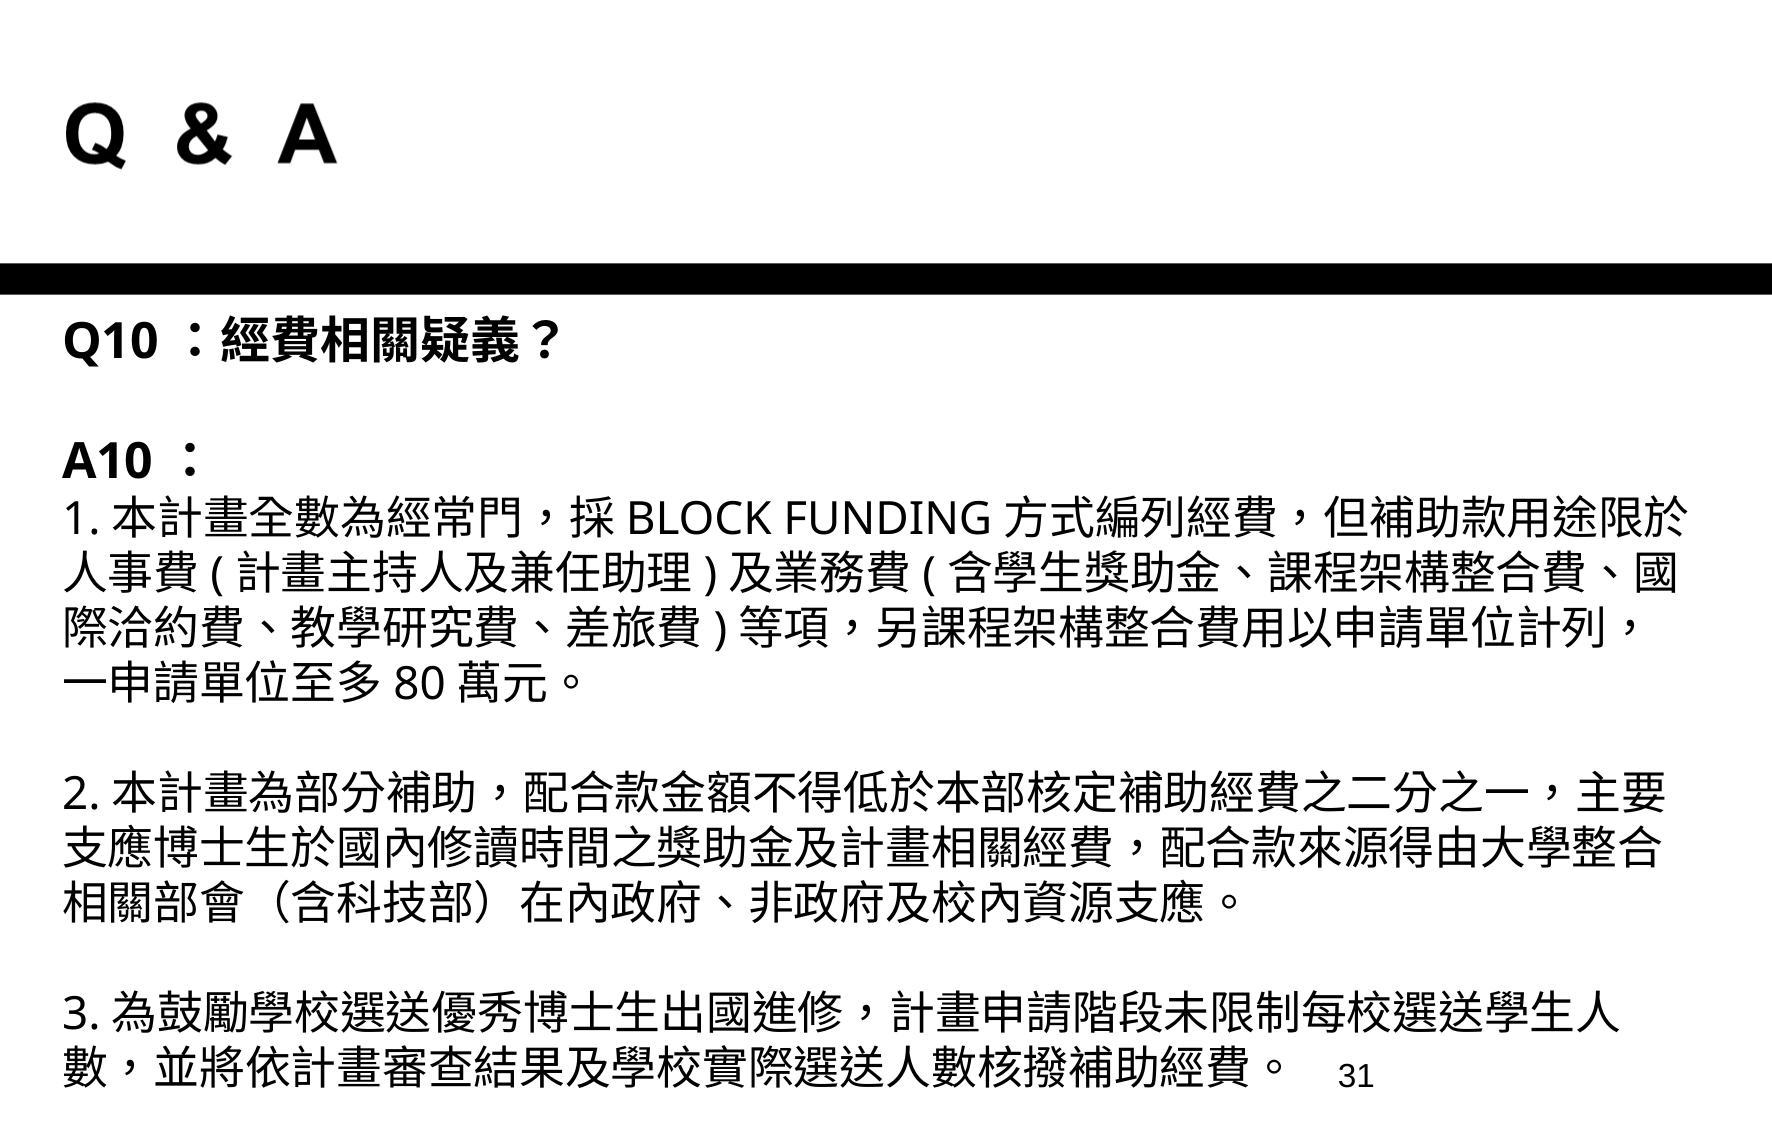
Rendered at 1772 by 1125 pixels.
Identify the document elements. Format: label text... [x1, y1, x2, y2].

text_box 31 [1322, 1046, 1737, 1125]
picture [47, 0, 1478, 265]
text_box Q10：經費相關疑義？ A10： 1.本計畫全數為經常門，採BLOCK FUNDING方式編列經費，但補助款用途限於人事費(計畫主持人及兼任助理)及業務費(含學生獎助金、課程架構整合費、國際洽約費、教學研究費、差旅費)等項，另課程架構整合費用以申請單位計列，一申請單位至多80萬元。 2.本計畫為部分補助，配合款金額不得低於本部核定補助經費之二分之一，主要支應博士生於國內修讀時間之獎助金及計畫相關經費，配合款來源得由大學整合相關部會（含科技部）在內政府、非政府及校內資源支應。 3.為鼓勵學校選送優秀博士生出國進修，計畫申請階段未限制每校選送學生人數，並將依計畫審查結果及學校實際選送人數核撥補助經費。 [47, 301, 1713, 1101]
